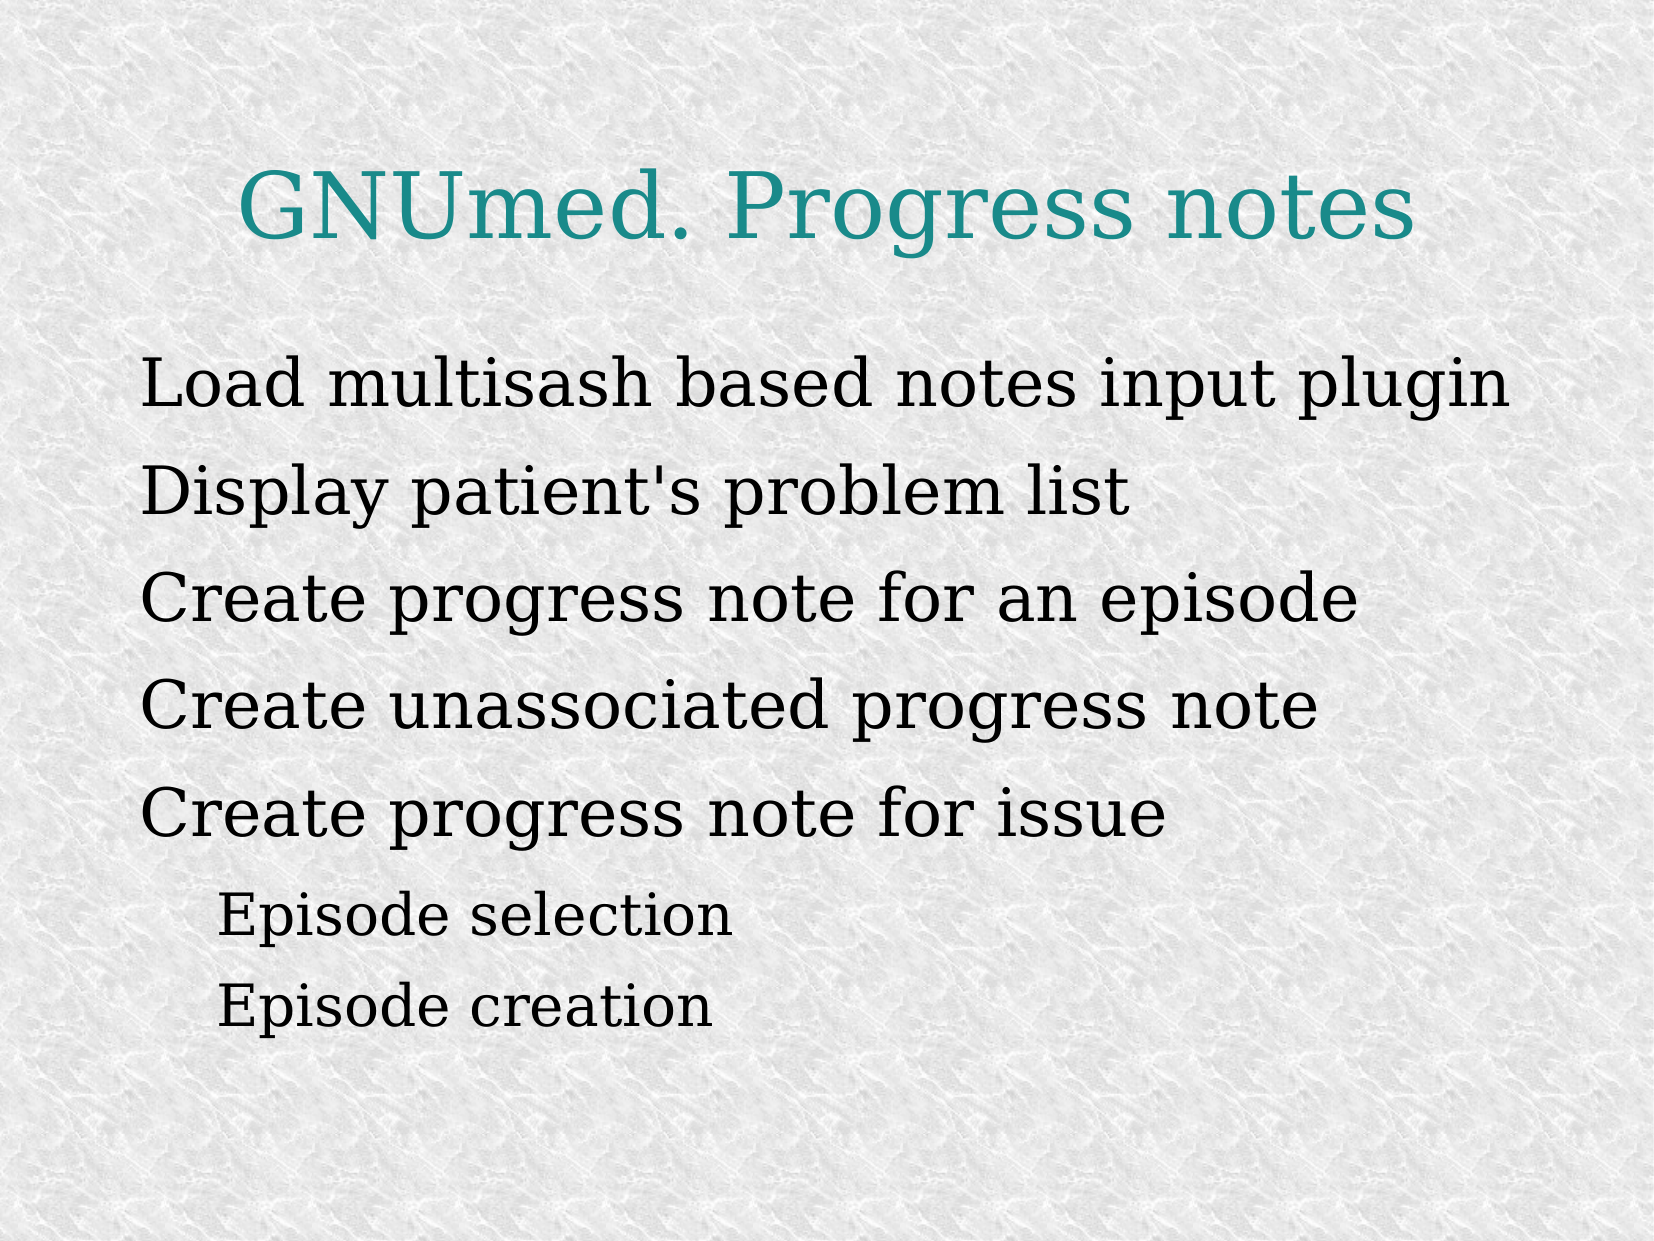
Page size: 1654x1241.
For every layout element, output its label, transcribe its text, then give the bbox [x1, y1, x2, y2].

list Load multisash based notes input plugin Display patient's problem list Create progress note for an episode Create unassociated progress note Create progress note for issue Episode selection Episode creation [121, 344, 1534, 1127]
picture [0, 0, 1654, 1241]
title GNUmed. Progress notes [121, 102, 1534, 311]
